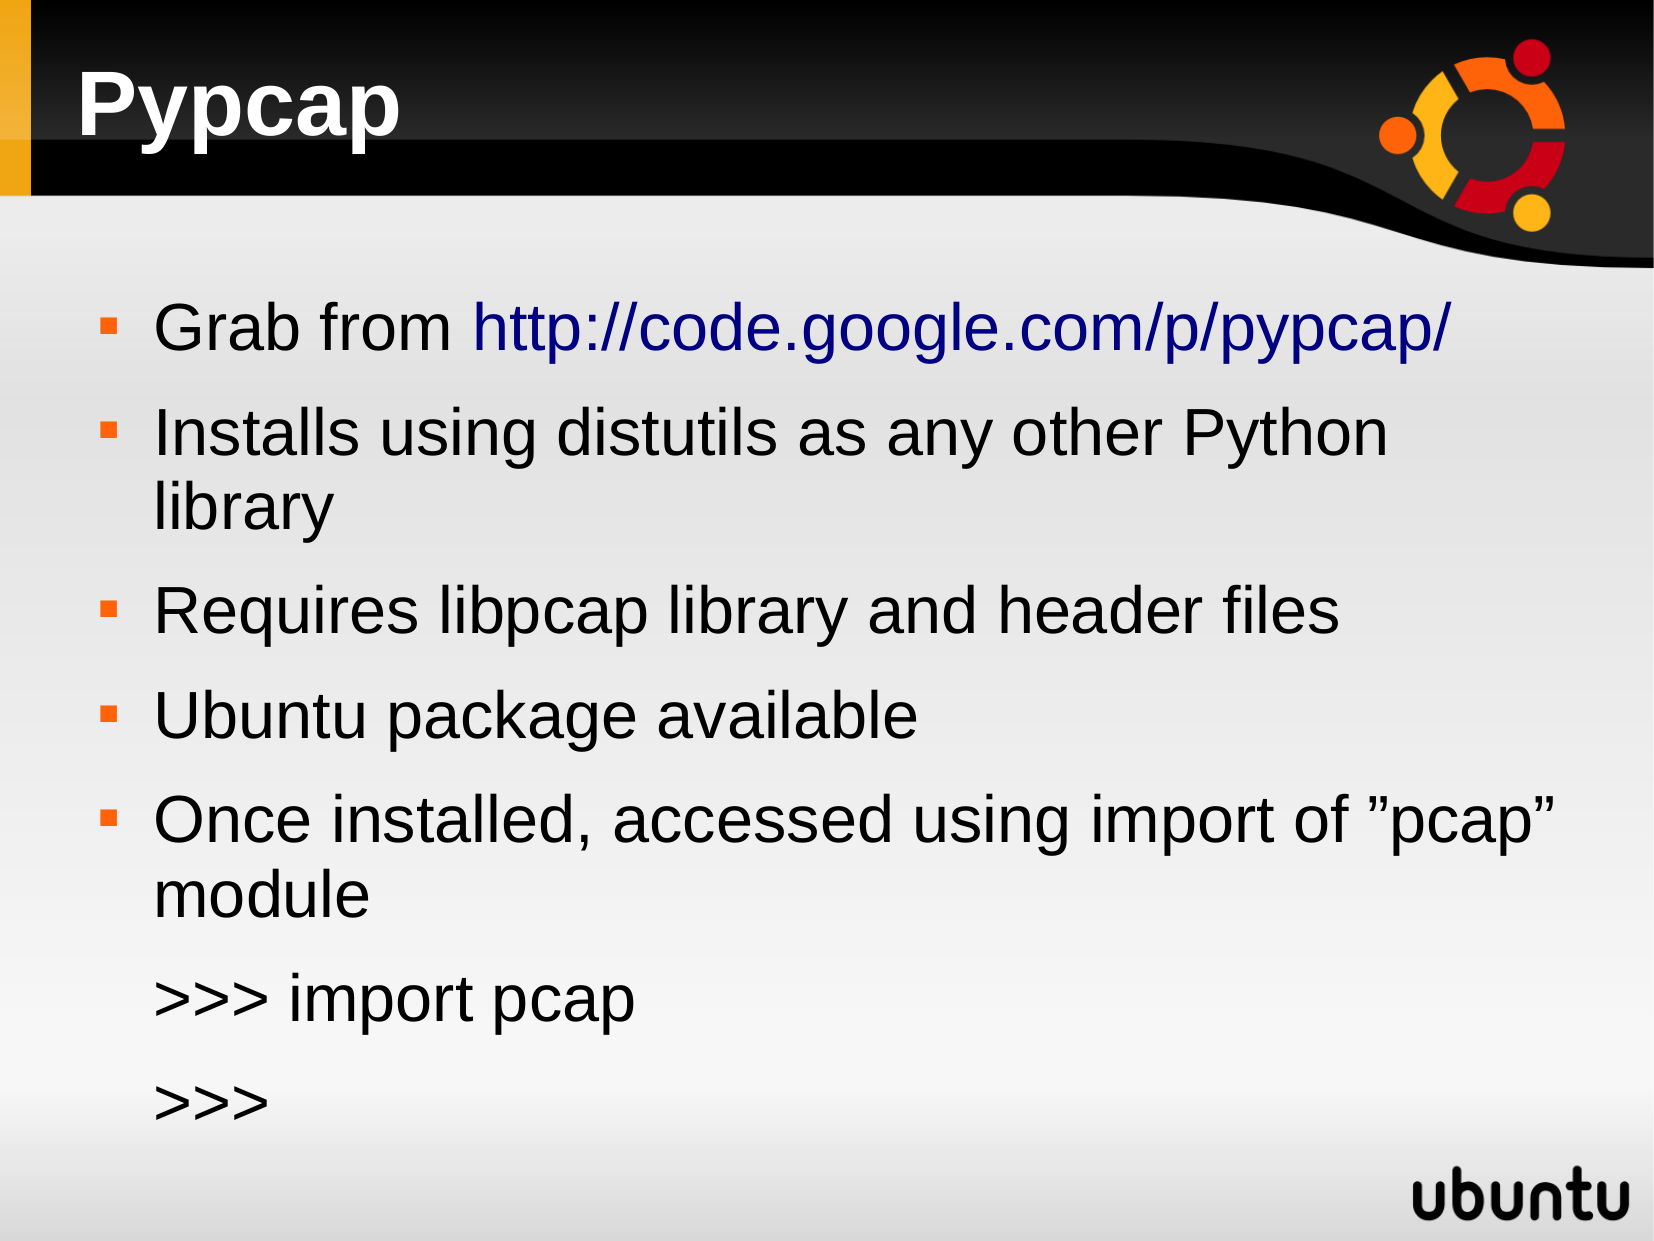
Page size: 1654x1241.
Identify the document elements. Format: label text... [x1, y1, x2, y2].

picture [0, 0, 1654, 1241]
list Grab from http://code.google.com/p/pypcap/ Installs using distutils as any other Python library Requires libpcap library and header files Ubuntu package available Once installed, accessed using import of ”pcap” module >>> import pcap >>> [82, 290, 1571, 1136]
title Pypcap [76, 7, 1565, 200]
